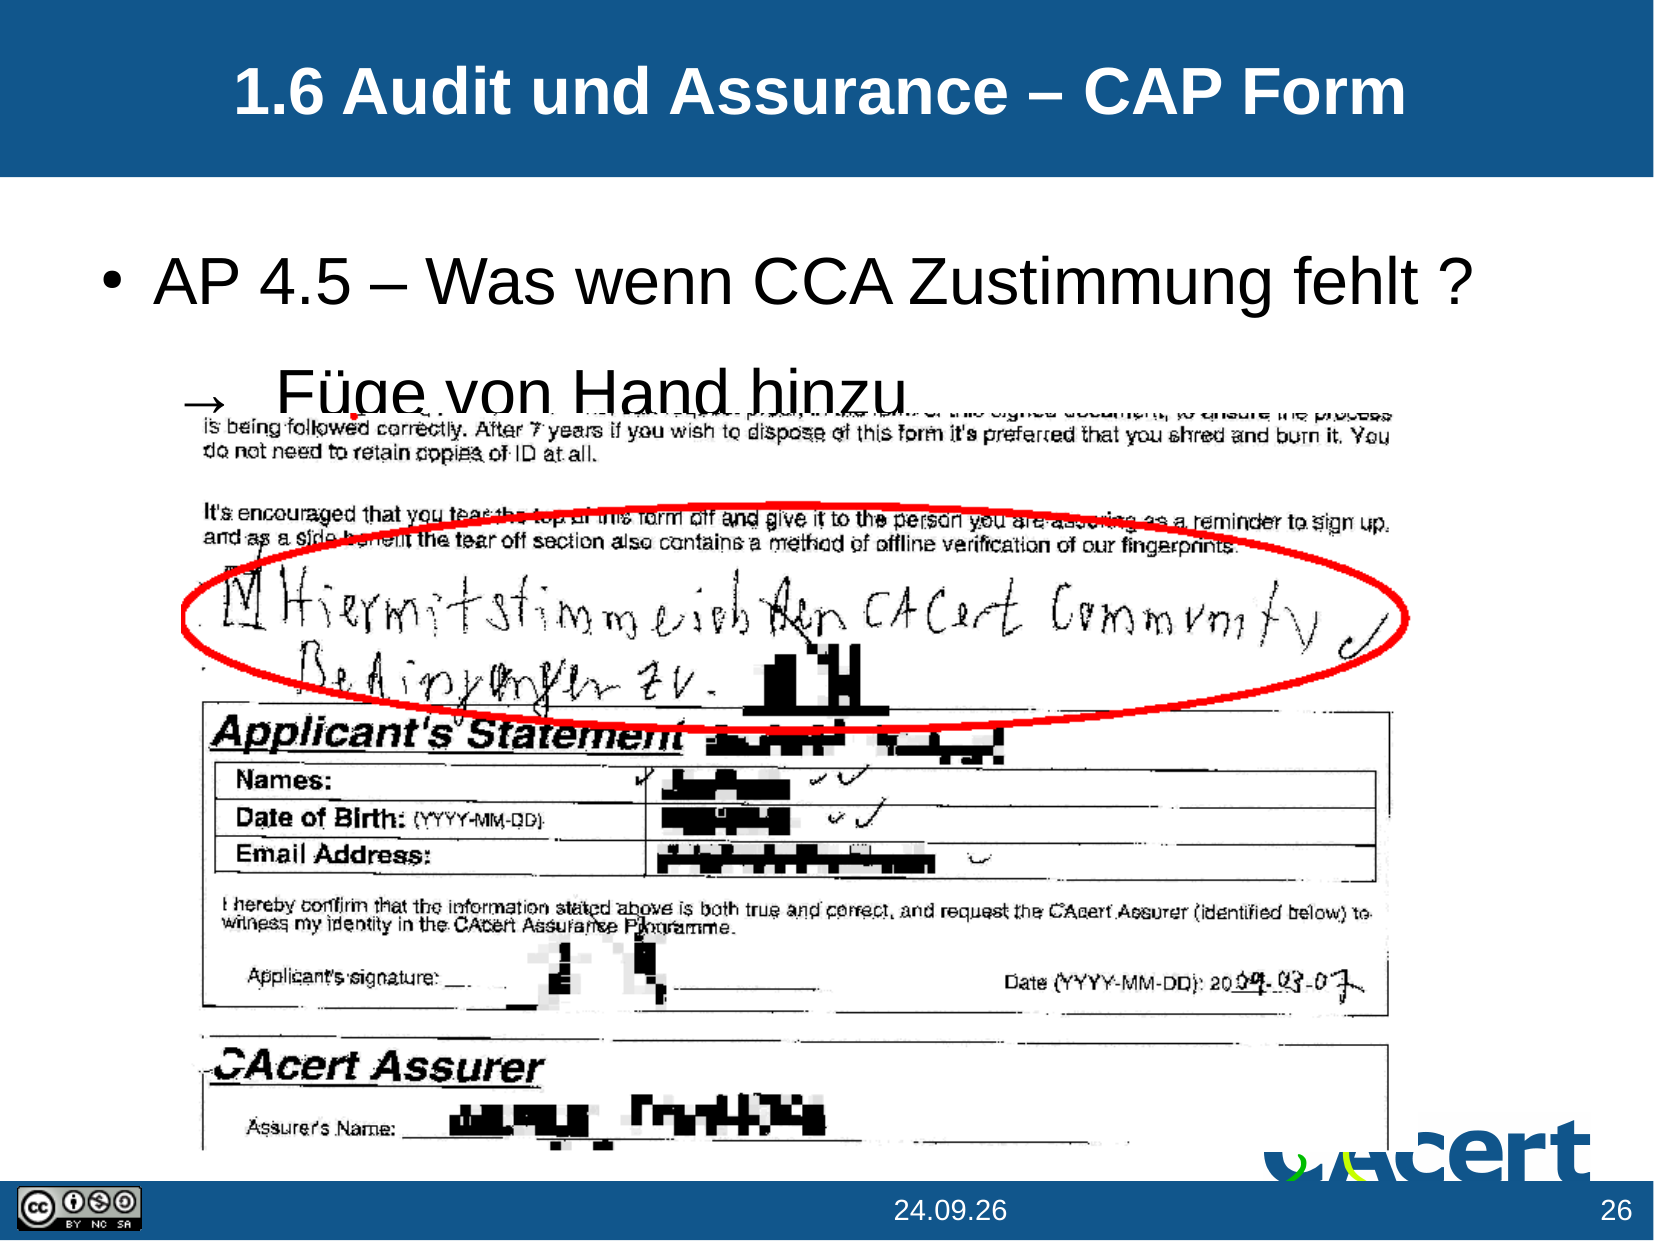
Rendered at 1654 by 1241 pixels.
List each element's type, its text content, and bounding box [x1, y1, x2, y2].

picture [181, 413, 1591, 1181]
picture [17, 1186, 142, 1231]
title 1.6 Audit und Assurance – CAP Form [76, 17, 1565, 166]
list AP 4.5 – Was wenn CCA Zustimmung fehlt ? → Füge von Hand hinzu [82, 206, 1625, 1065]
